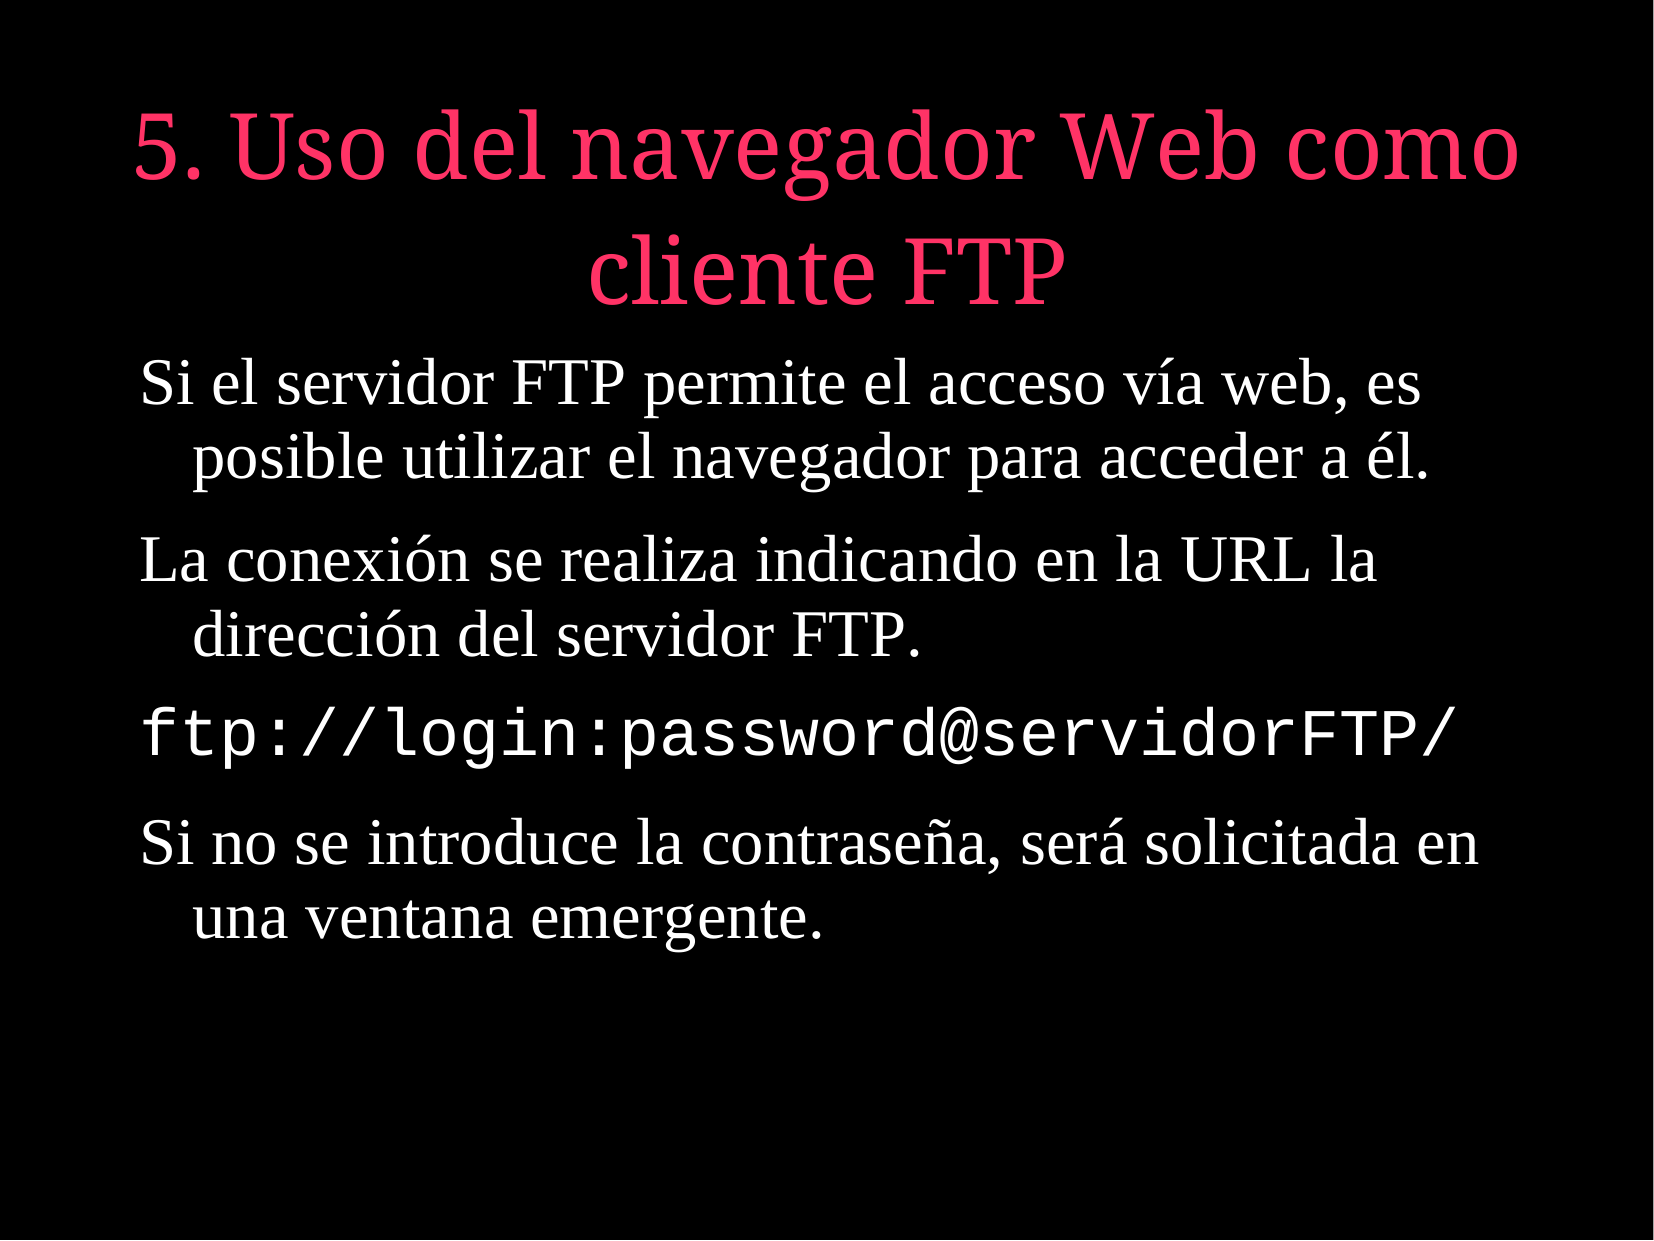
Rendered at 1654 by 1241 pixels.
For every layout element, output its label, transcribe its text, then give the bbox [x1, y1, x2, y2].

title 5. Uso del navegador Web como cliente FTP [121, 82, 1534, 331]
list Si el servidor FTP permite el acceso vía web, es posible utilizar el navegador para acceder a él. La conexión se realiza indicando en la URL la dirección del servidor FTP. ftp://login:password@servidorFTP/ Si no se introduce la contraseña, será solicitada en una ventana emergente. [121, 344, 1534, 1127]
